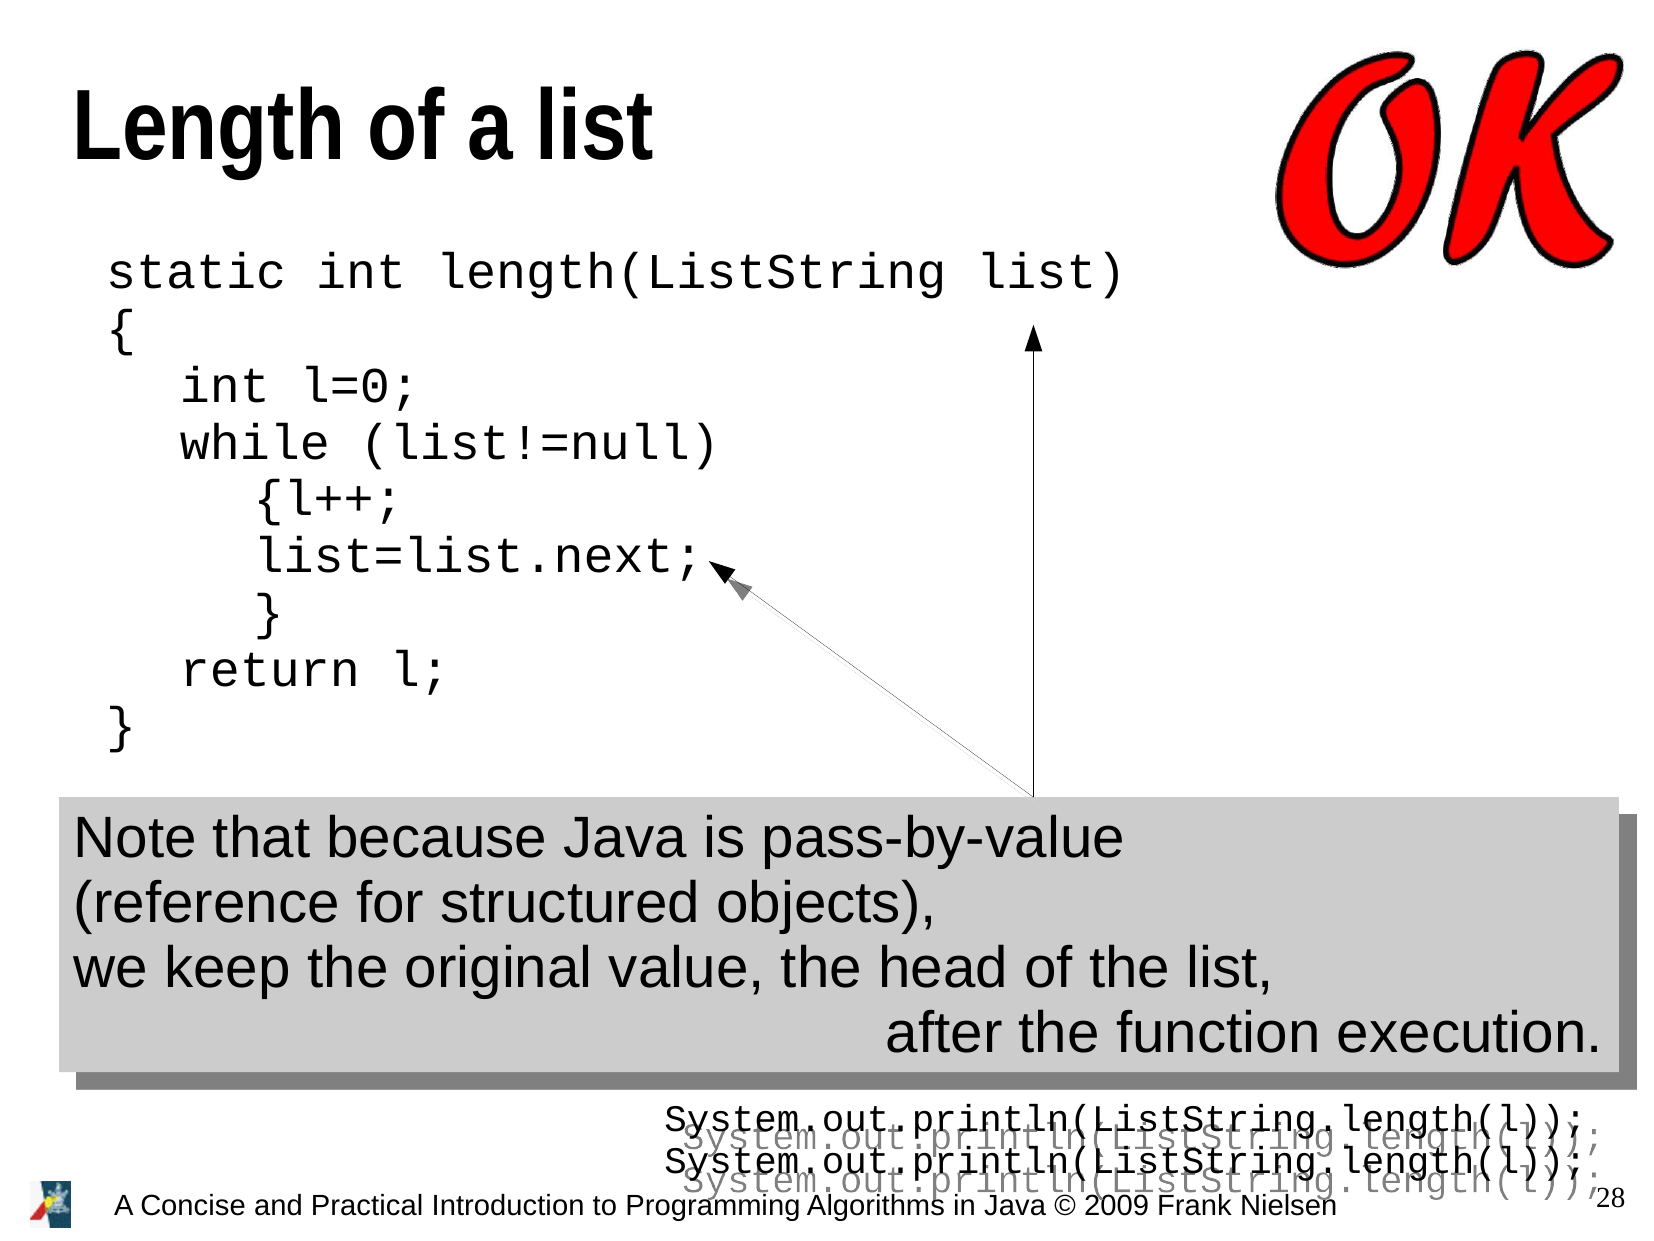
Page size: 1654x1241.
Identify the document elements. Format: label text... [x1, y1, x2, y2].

picture [29, 1181, 71, 1228]
text_box Note that because Java is pass-by-value (reference for structured objects), we keep the original value, the head of the list, after the function execution. [59, 797, 1619, 1072]
picture [1269, 47, 1626, 271]
text_box static int length(ListString list) { int l=0; while (list!=null) {l++; list=list.next; } return l; } [91, 239, 1241, 739]
text_box Length of a list [57, 59, 670, 189]
text_box System.out.println(ListString.length(l)); System.out.println(ListString.length(l)); [649, 1092, 1602, 1187]
